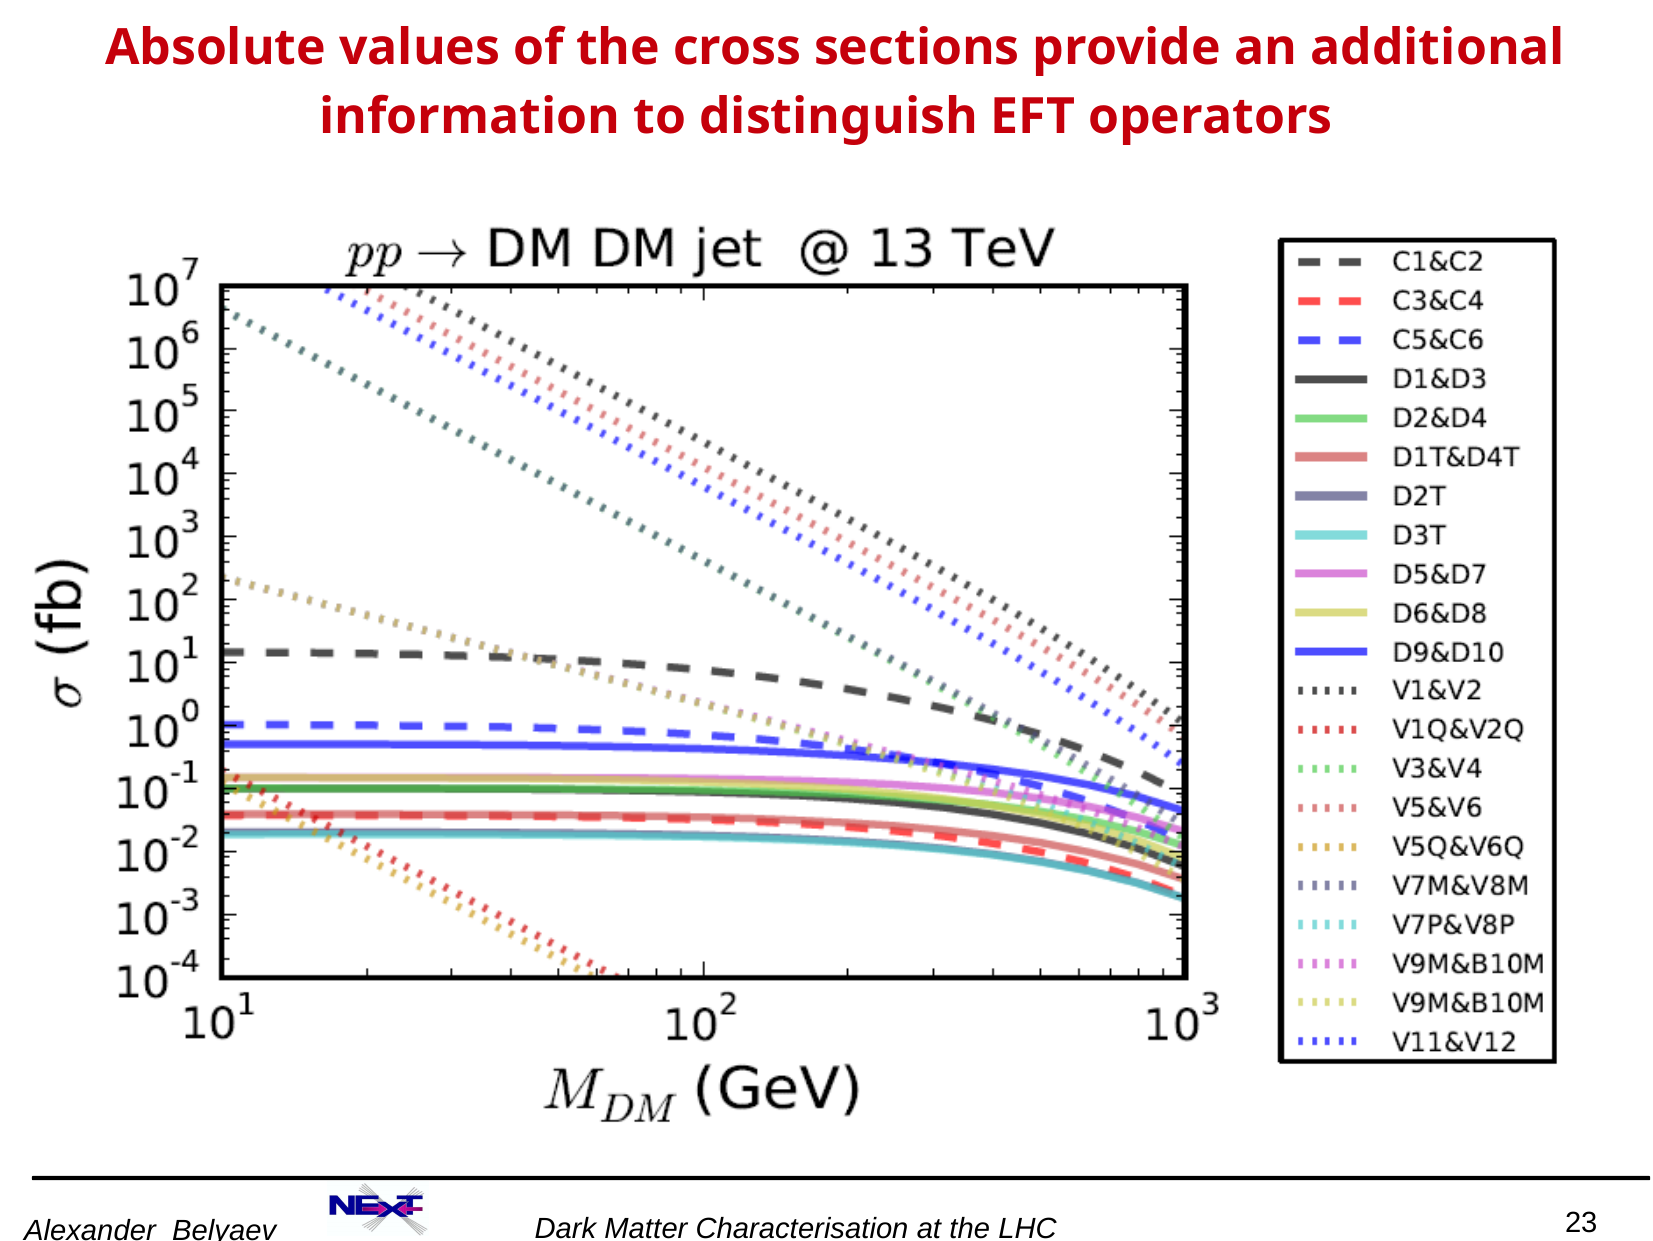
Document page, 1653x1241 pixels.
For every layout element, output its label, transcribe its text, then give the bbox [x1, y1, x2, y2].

picture [327, 1181, 429, 1236]
picture [1275, 224, 1568, 1075]
picture [23, 224, 1224, 1134]
title Absolute values of the cross sections provide an additional information to distinguish EFT operators [0, 10, 1653, 150]
